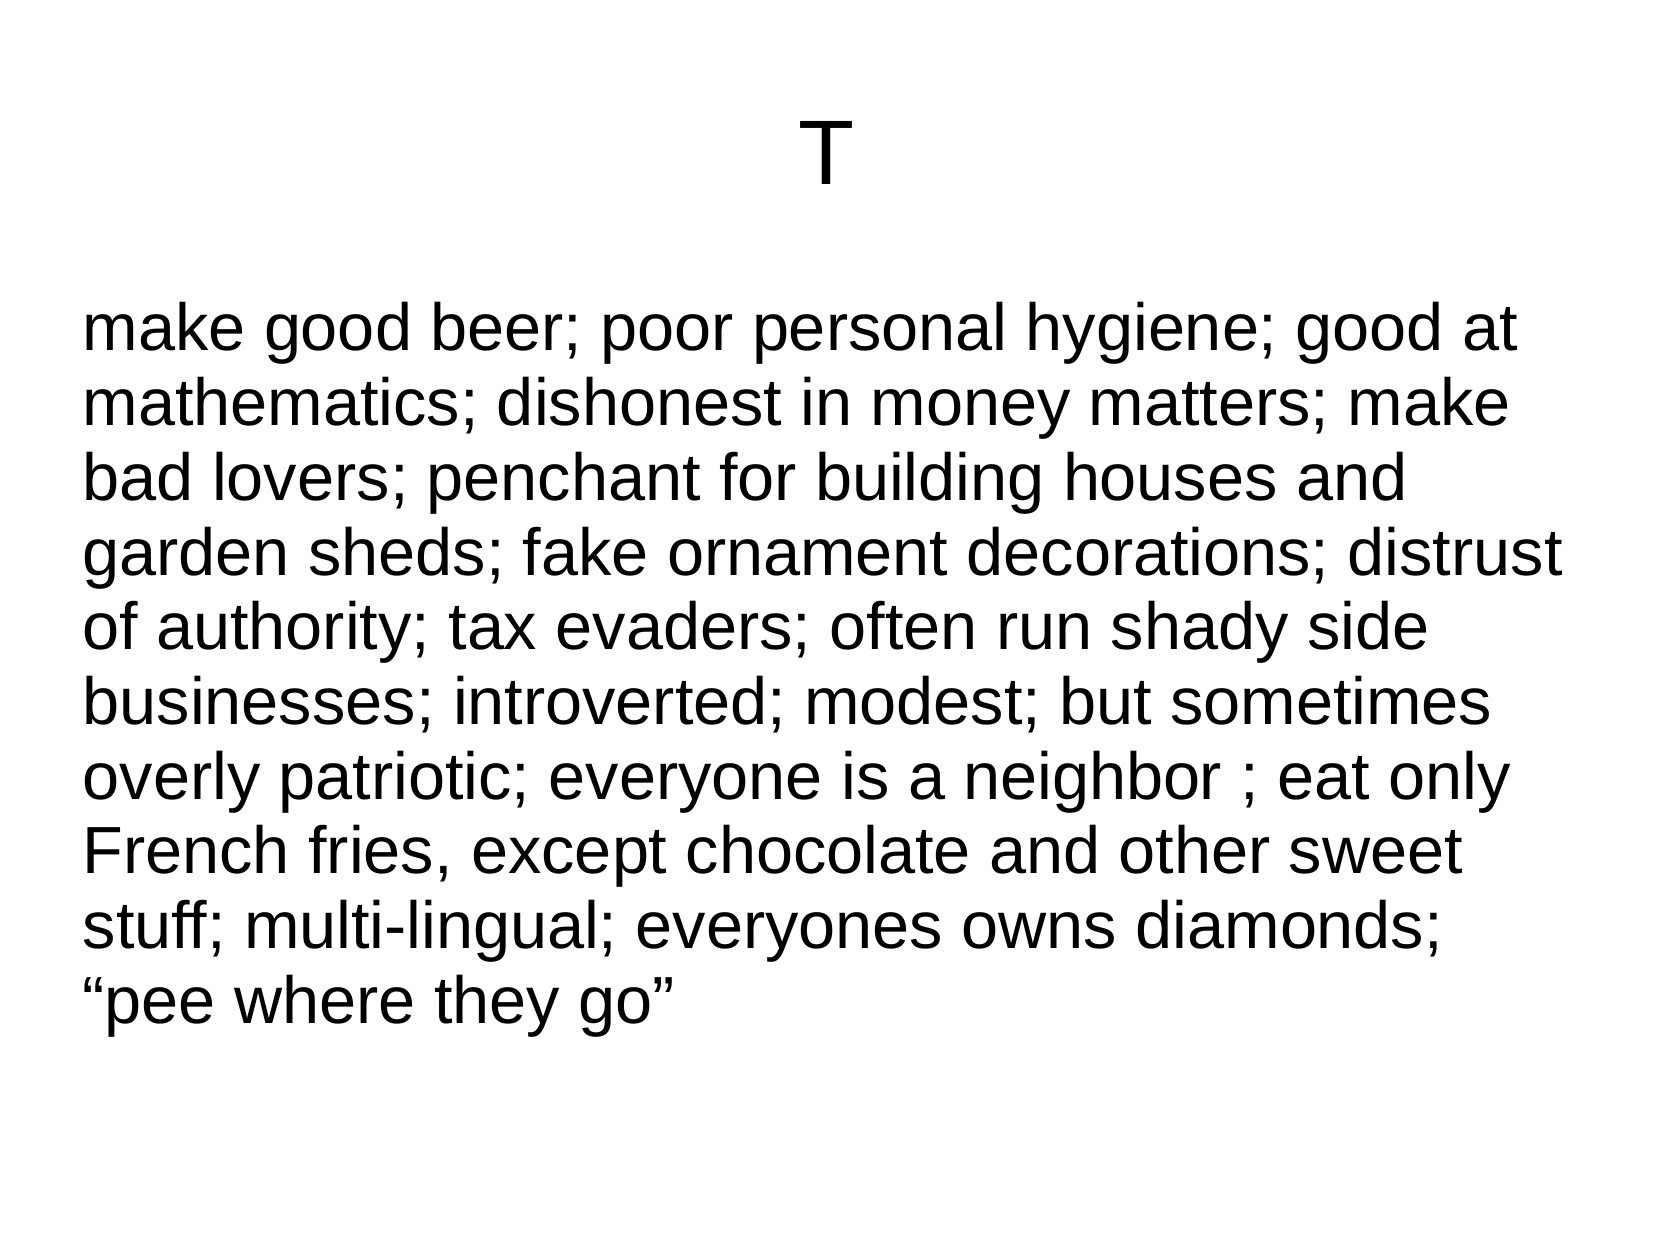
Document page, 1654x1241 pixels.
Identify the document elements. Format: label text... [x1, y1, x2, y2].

list make good beer; poor personal hygiene; good at mathematics; dishonest in money matters; make bad lovers; penchant for building houses and garden sheds; fake ornament decorations; distrust of authority; tax evaders; often run shady side businesses; introverted; modest; but sometimes overly patriotic; everyone is a neighbor ; eat only French fries, except chocolate and other sweet stuff; multi-lingual; everyones owns diamonds; “pee where they go” [82, 290, 1571, 1109]
title T [82, 49, 1571, 257]
